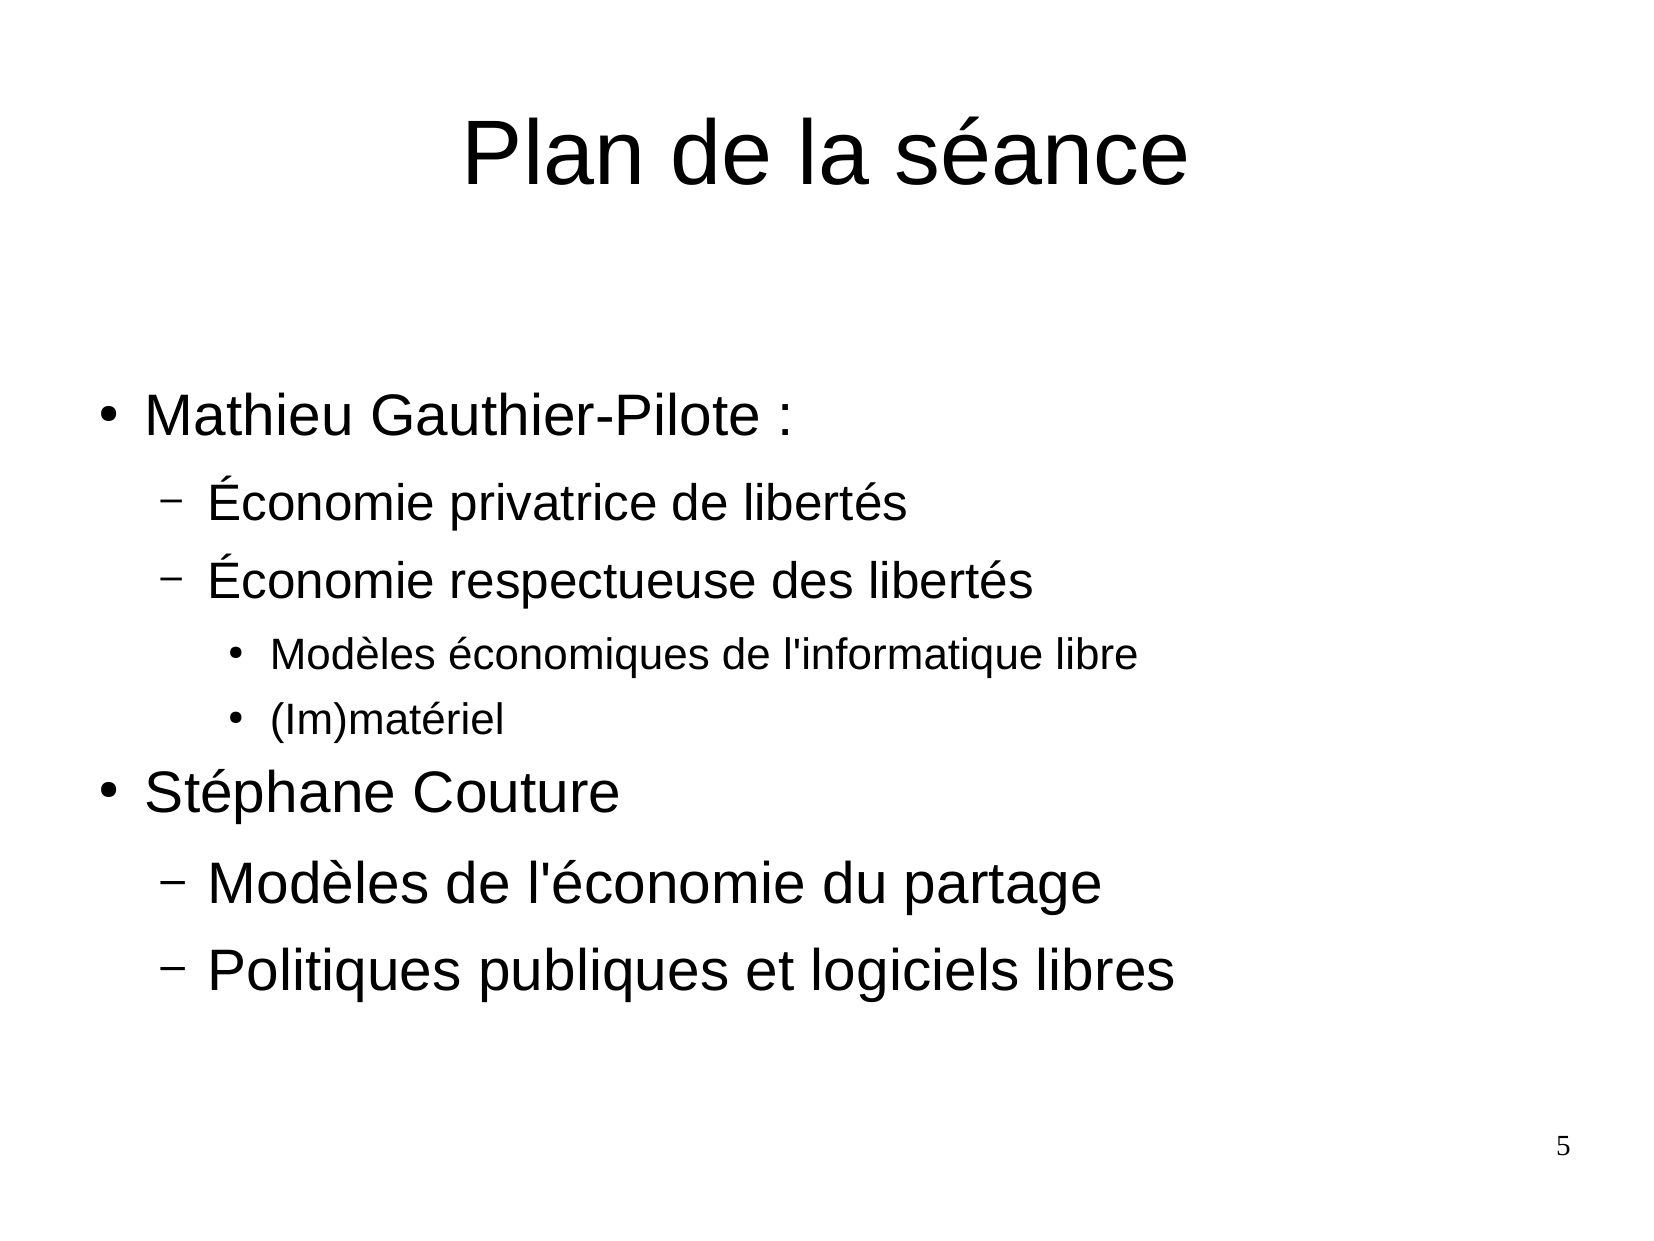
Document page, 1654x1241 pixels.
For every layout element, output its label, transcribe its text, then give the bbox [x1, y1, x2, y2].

list Mathieu Gauthier-Pilote : Économie privatrice de libertés Économie respectueuse des libertés Modèles économiques de l'informatique libre (Im)matériel Stéphane Couture Modèles de l'économie du partage Politiques publiques et logiciels libres [82, 290, 1538, 1010]
title Plan de la séance [82, 49, 1571, 257]
